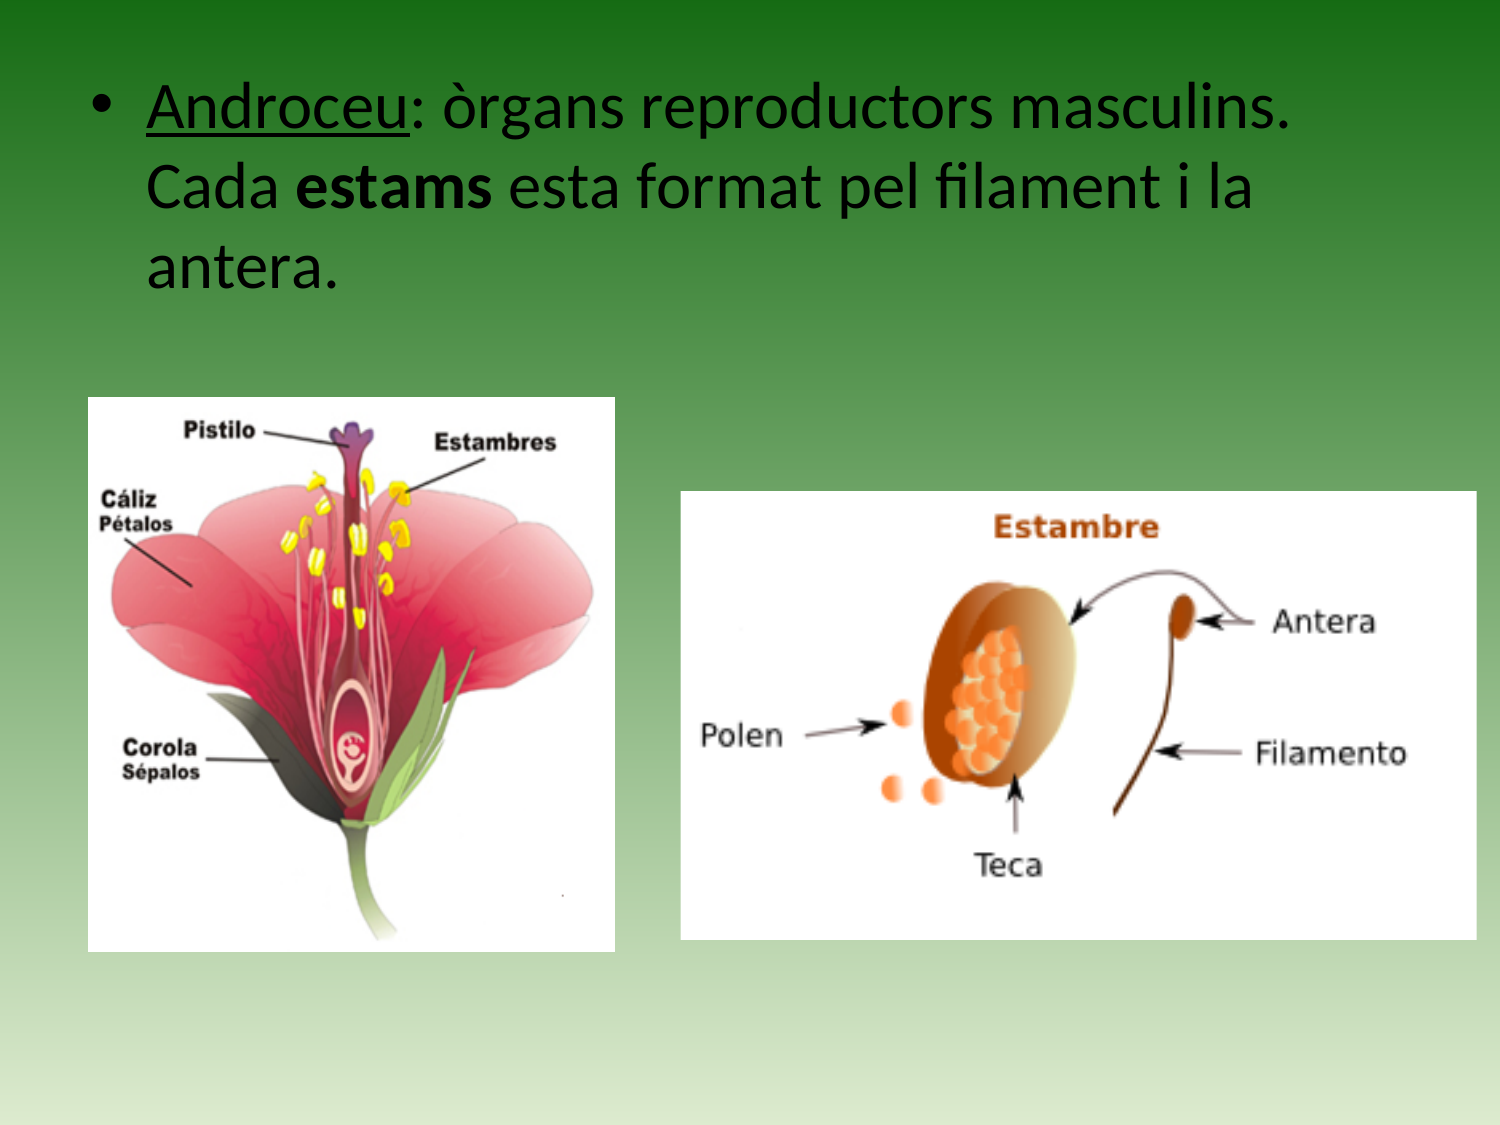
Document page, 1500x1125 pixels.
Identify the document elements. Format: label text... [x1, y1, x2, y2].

picture [680, 491, 1477, 940]
picture [88, 397, 615, 953]
list Androceu: òrgans reproductors masculins. Cada estams esta format pel filament i la antera. [75, 54, 1426, 327]
